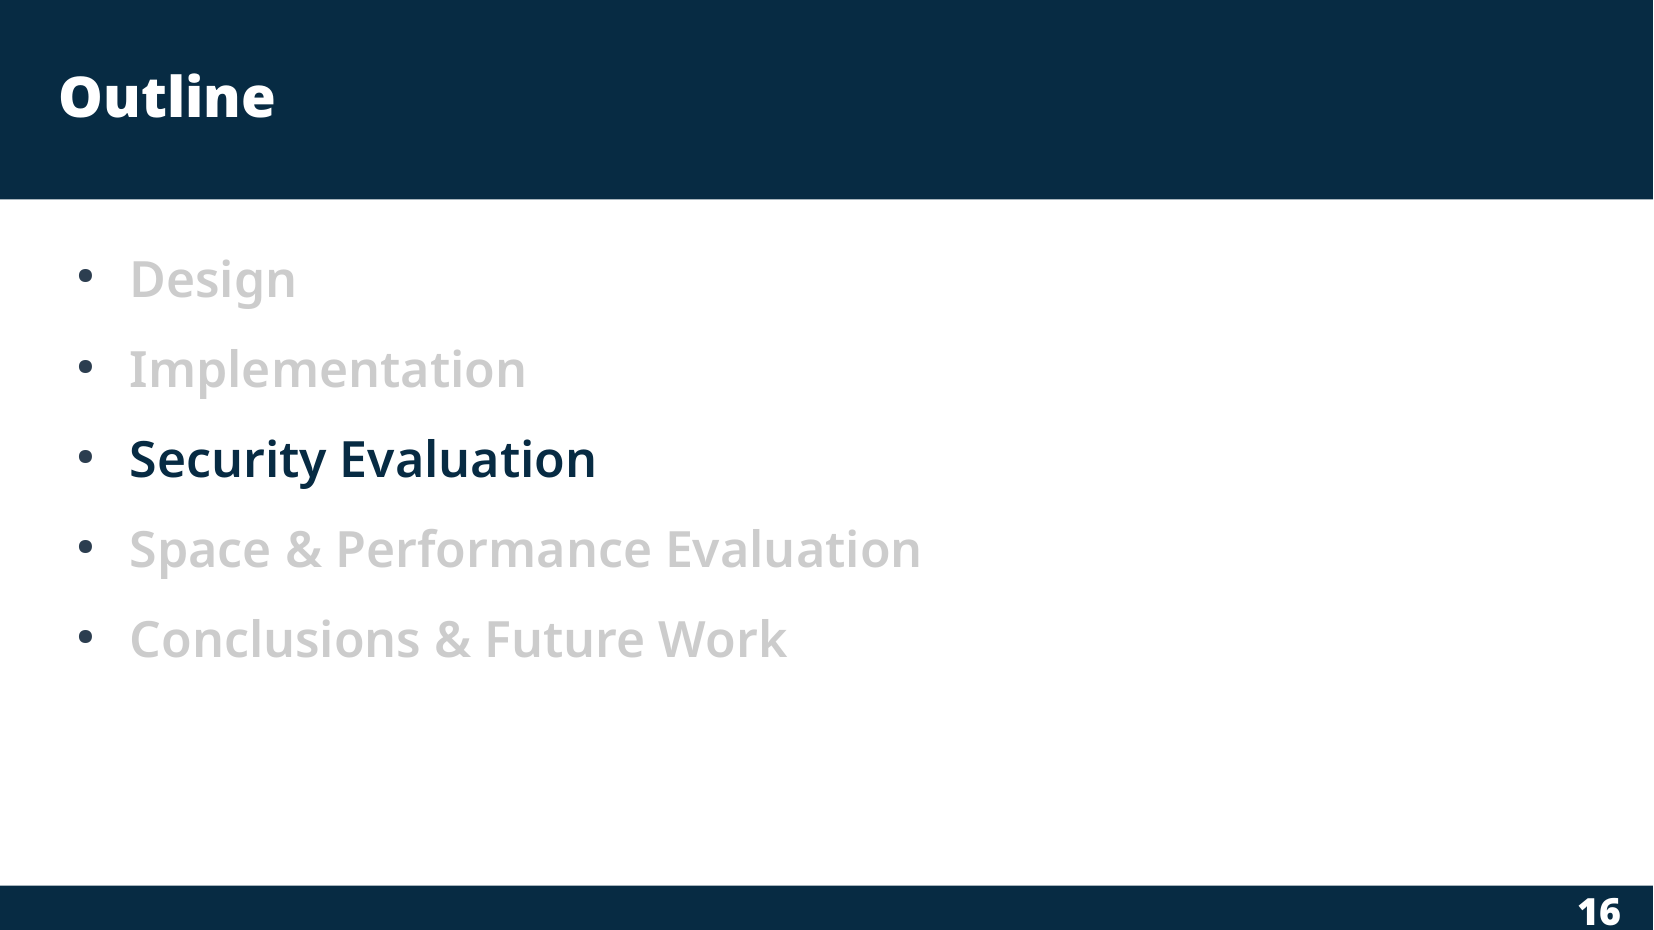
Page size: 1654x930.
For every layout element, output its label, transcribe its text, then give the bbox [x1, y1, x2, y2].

title Outline [58, 36, 1594, 155]
list Design Implementation Security Evaluation Space & Performance Evaluation Conclusions & Future Work [58, 243, 1594, 864]
